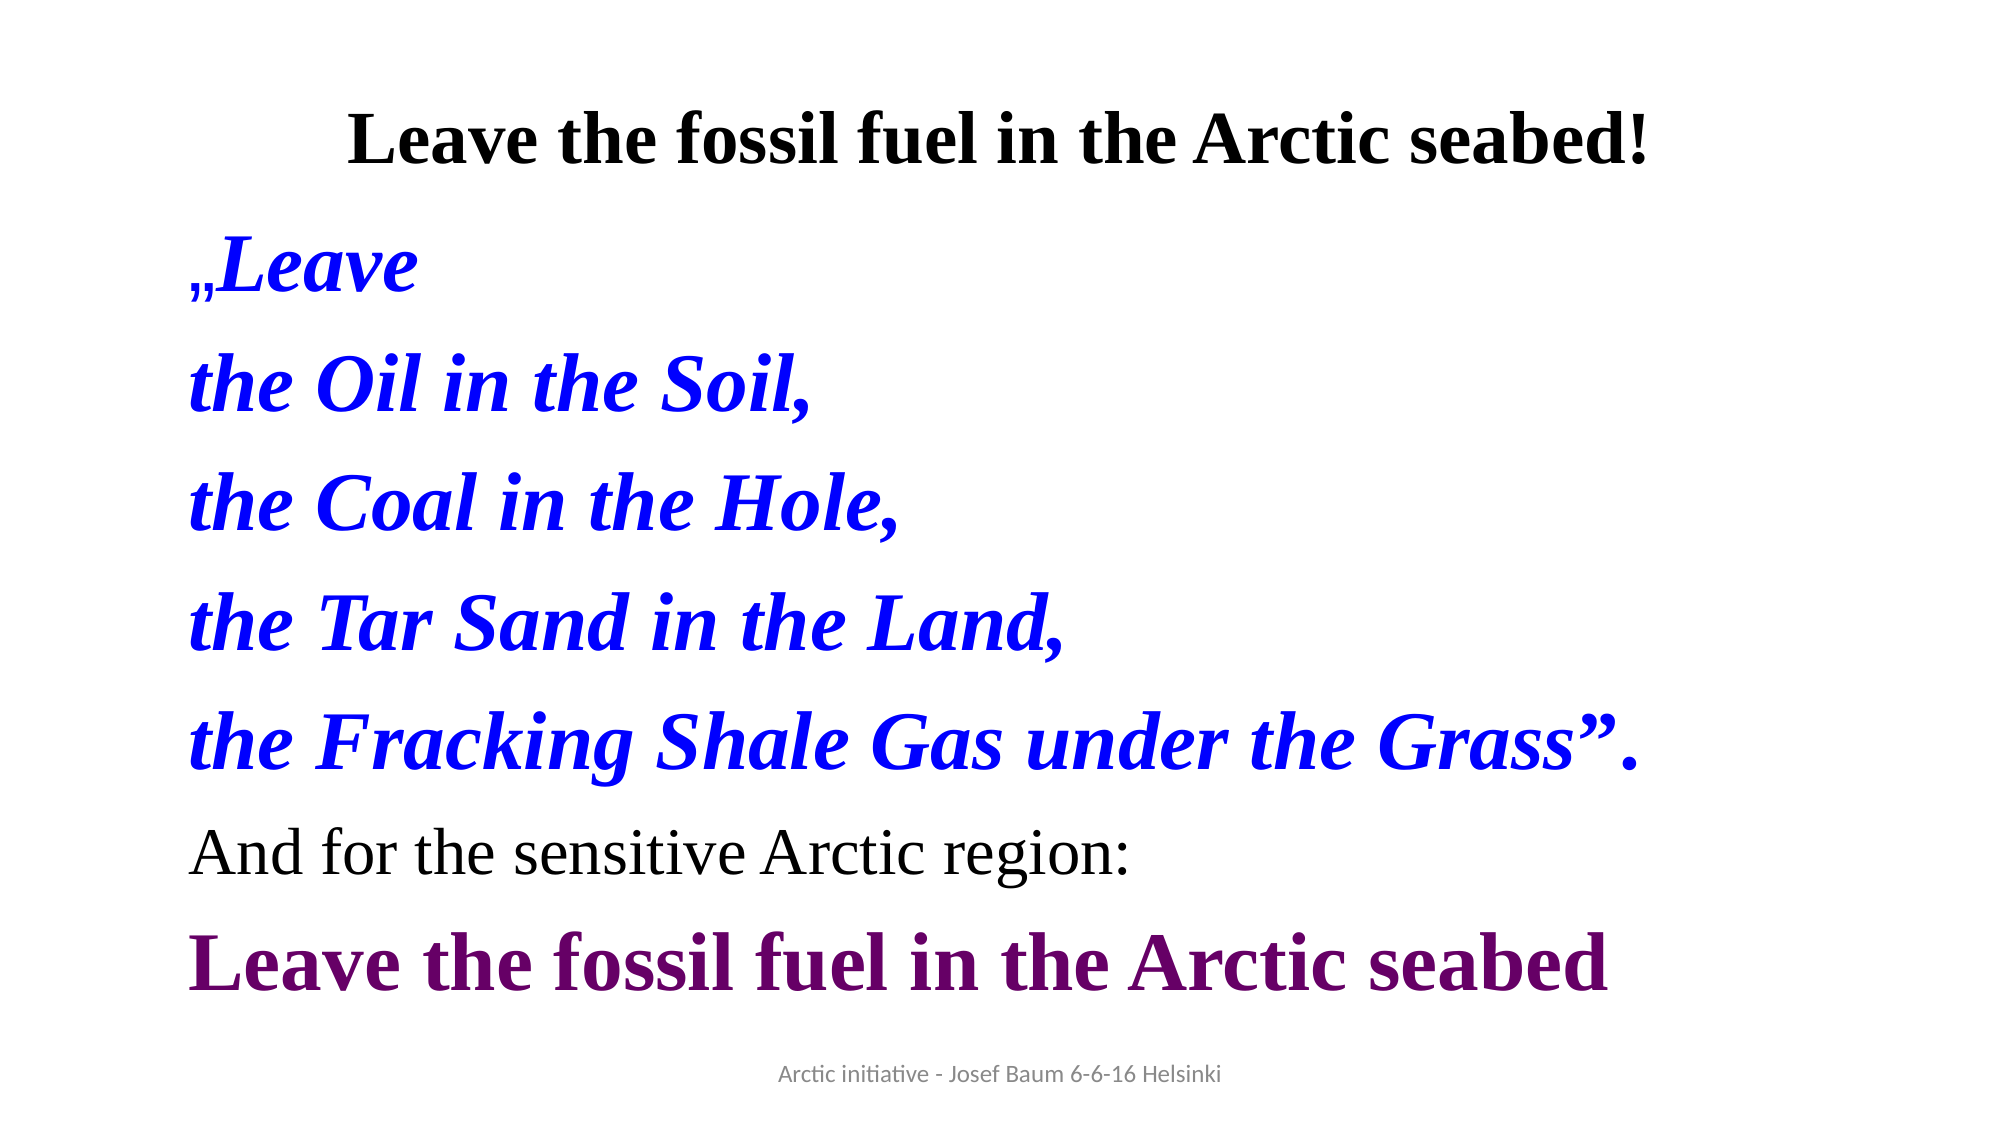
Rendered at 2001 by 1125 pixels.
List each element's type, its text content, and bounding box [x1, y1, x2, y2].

title Leave the fossil fuel in the Arctic seabed! [99, 52, 1900, 219]
list „Leave the Oil in the Soil, the Coal in the Hole, the Tar Sand in the Land, the Fracking Shale Gas under the Grass”. And for the sensitive Arctic region: Leave the fossil fuel in the Arctic seabed [99, 219, 1900, 1006]
text_box Arctic initiative - Josef Baum 6-6-16 Helsinki [662, 1042, 1338, 1103]
